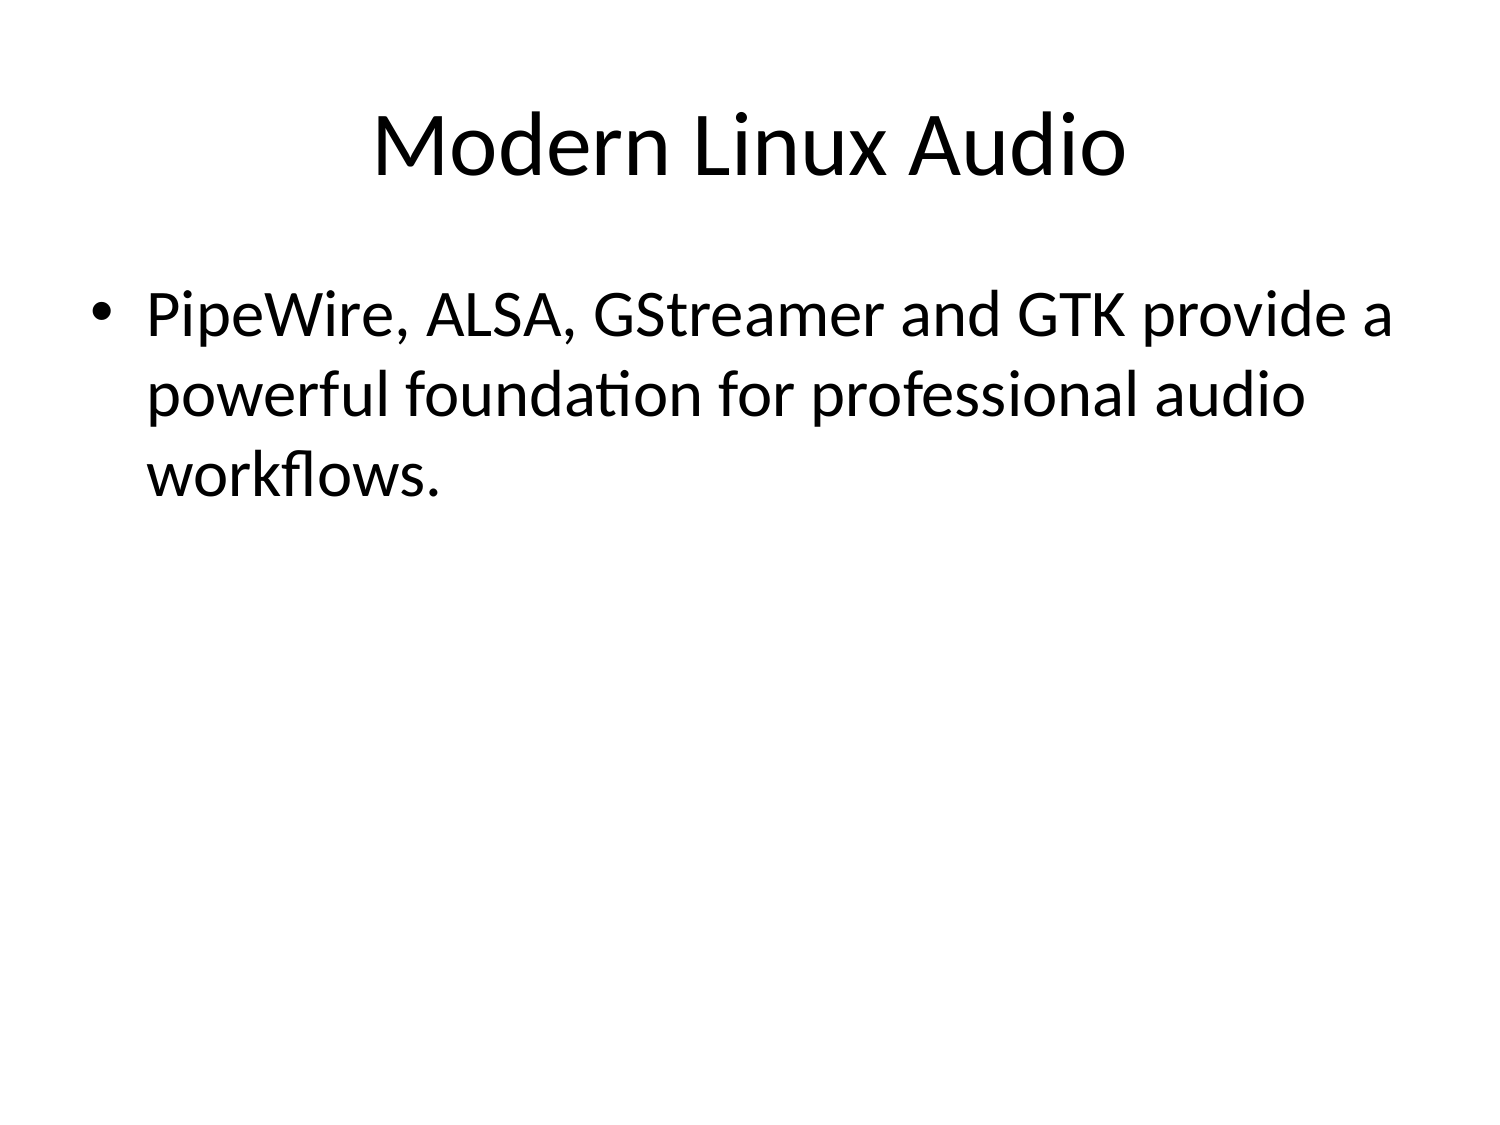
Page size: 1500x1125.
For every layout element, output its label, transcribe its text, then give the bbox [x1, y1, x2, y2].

list PipeWire, ALSA, GStreamer and GTK provide a powerful foundation for professional audio workflows. [75, 262, 1425, 1005]
title Modern Linux Audio [75, 45, 1425, 233]
